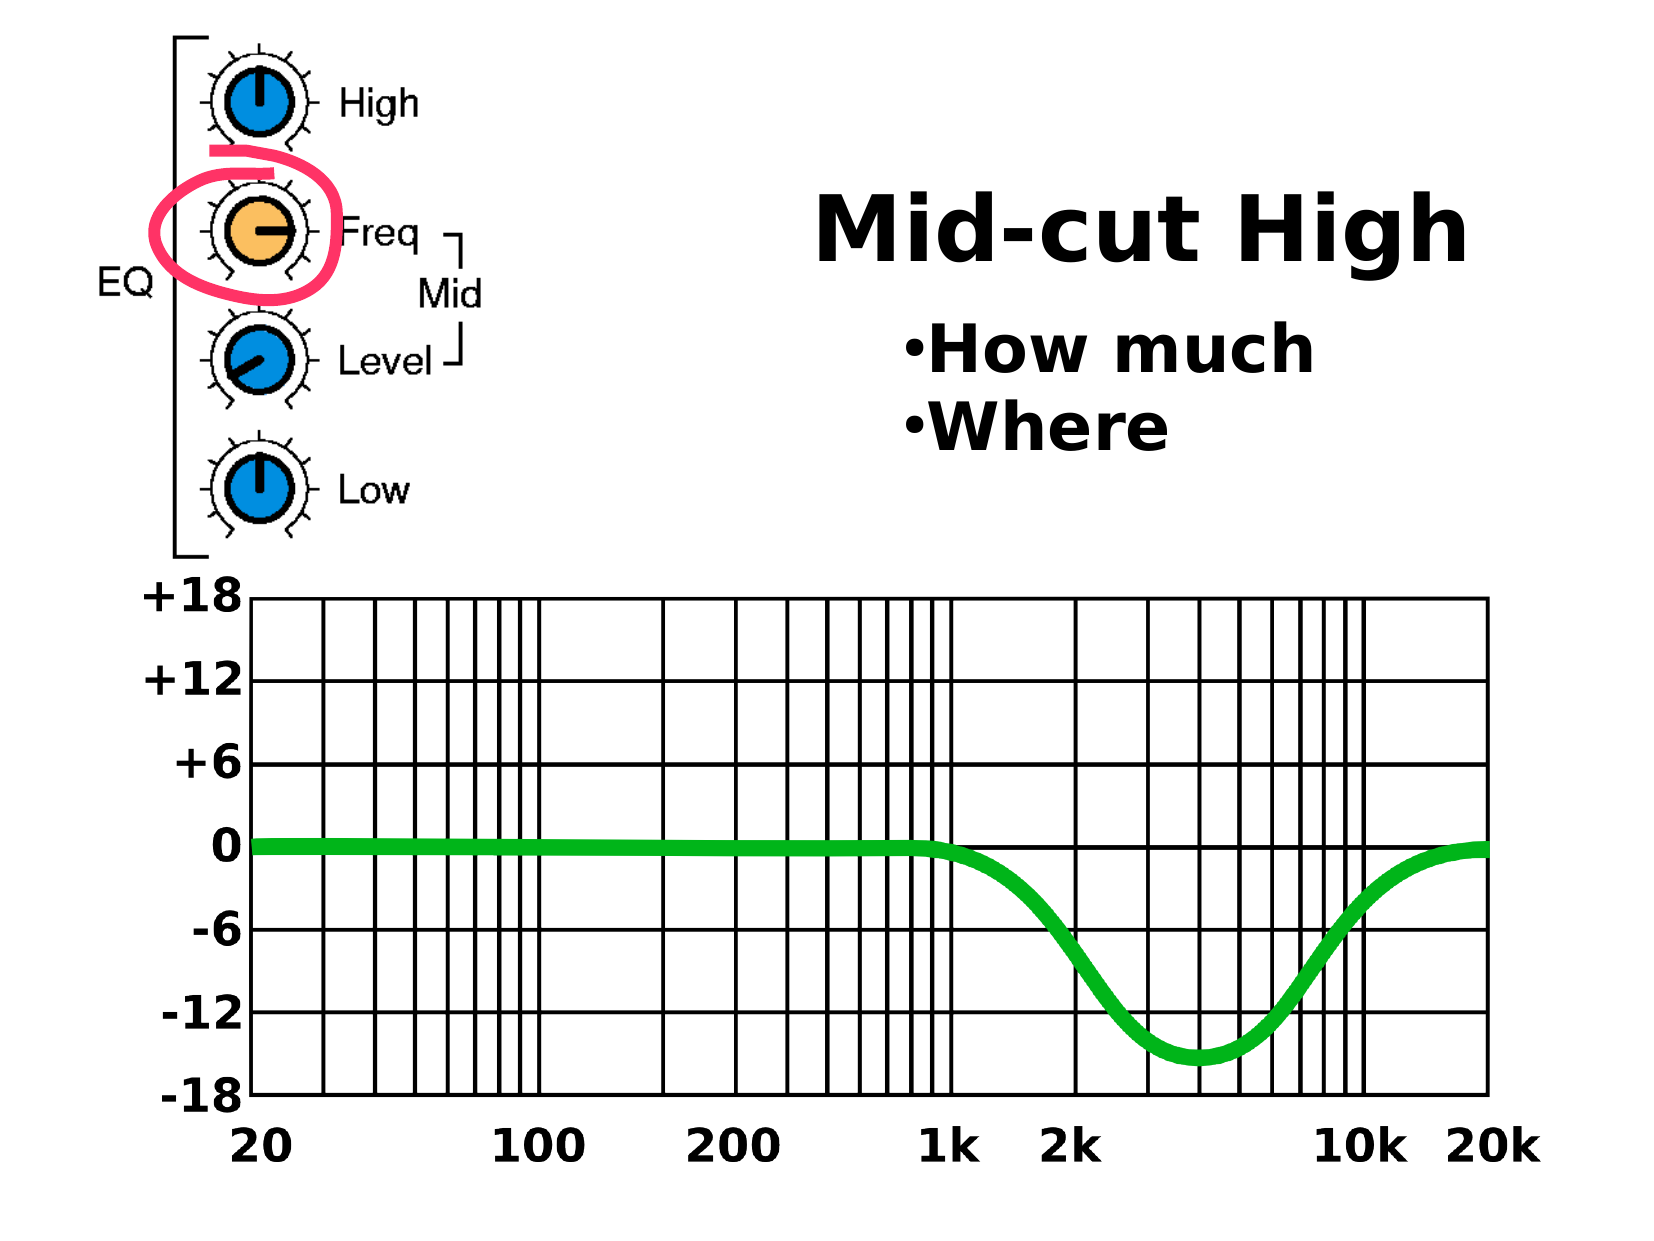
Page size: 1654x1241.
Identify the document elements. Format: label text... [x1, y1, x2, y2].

text_box How much Where [903, 270, 1426, 506]
text_box Mid-cut High [811, 159, 1506, 300]
picture [88, 28, 491, 568]
picture [144, 576, 1541, 1162]
